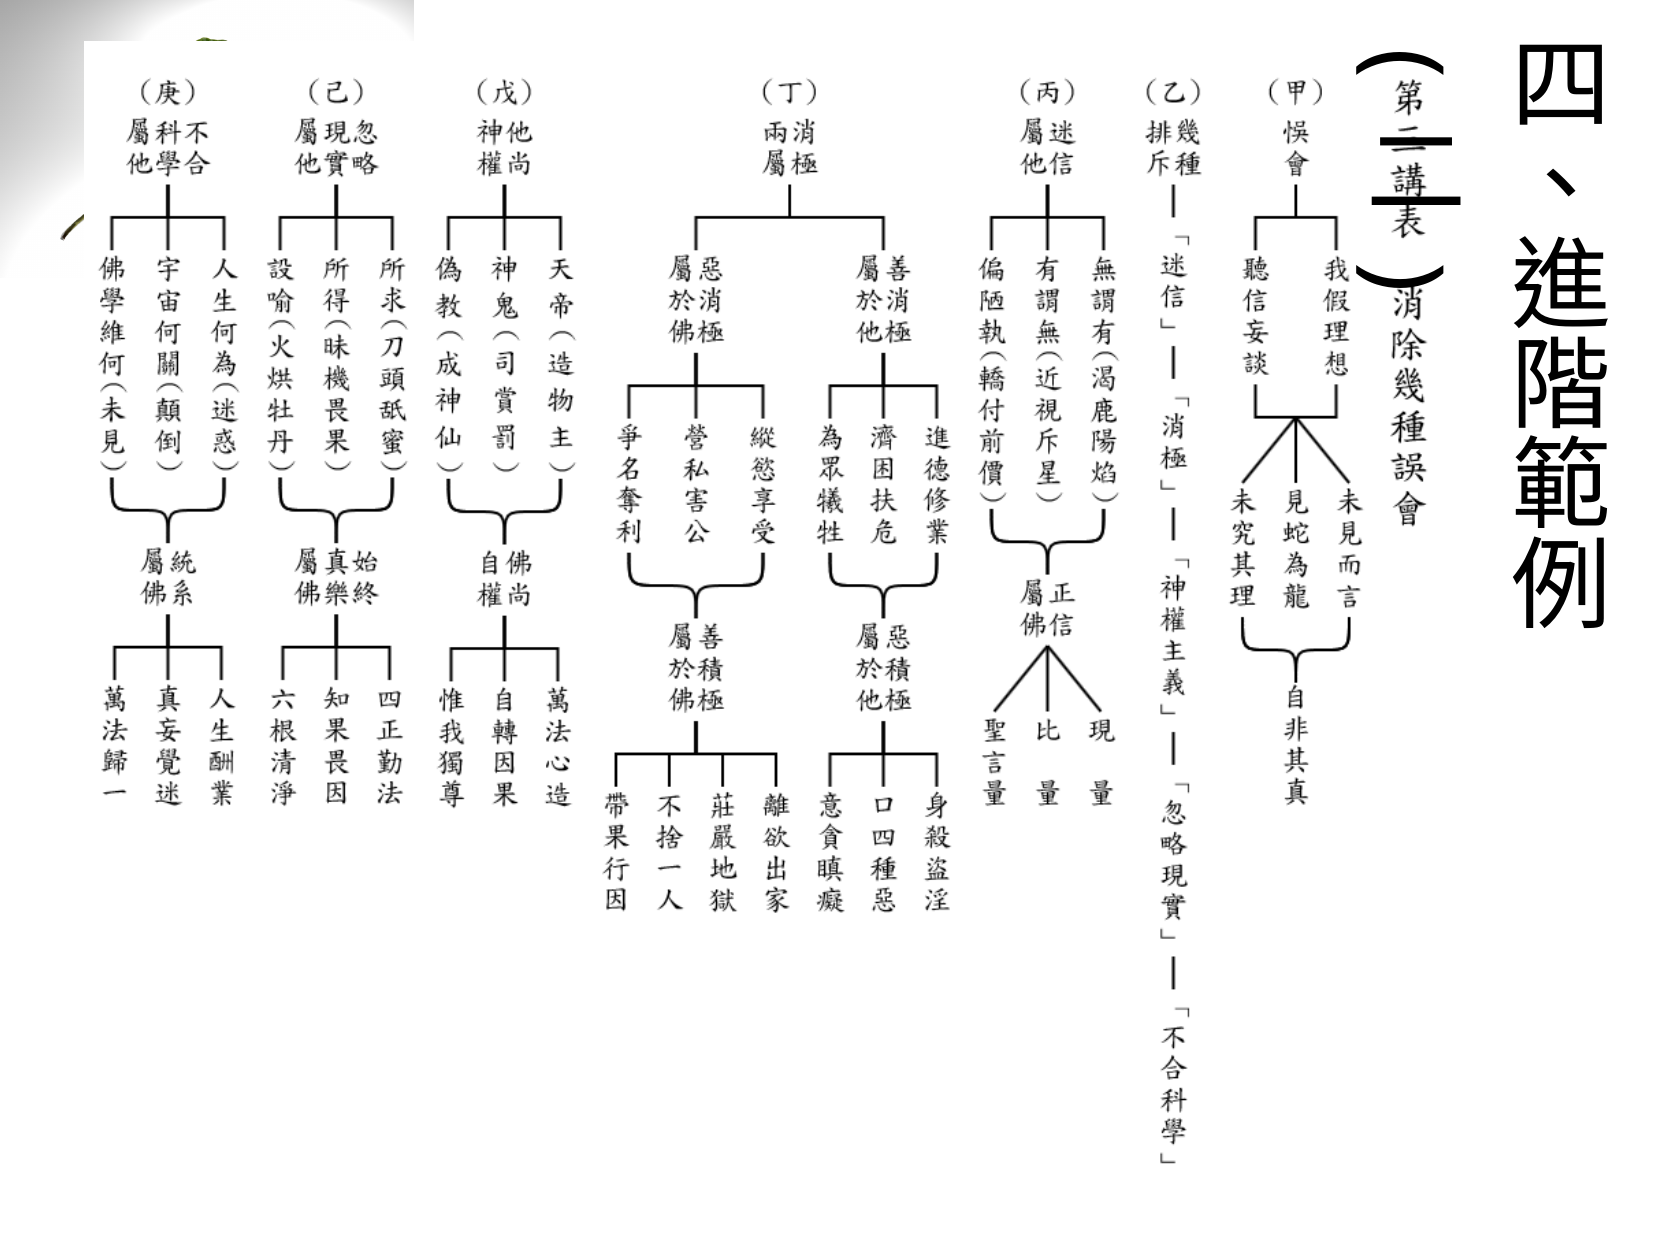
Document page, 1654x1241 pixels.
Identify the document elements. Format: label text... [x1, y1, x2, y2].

text_box 四、進階範例(二) [1488, 17, 1642, 922]
picture [0, 0, 1441, 1214]
